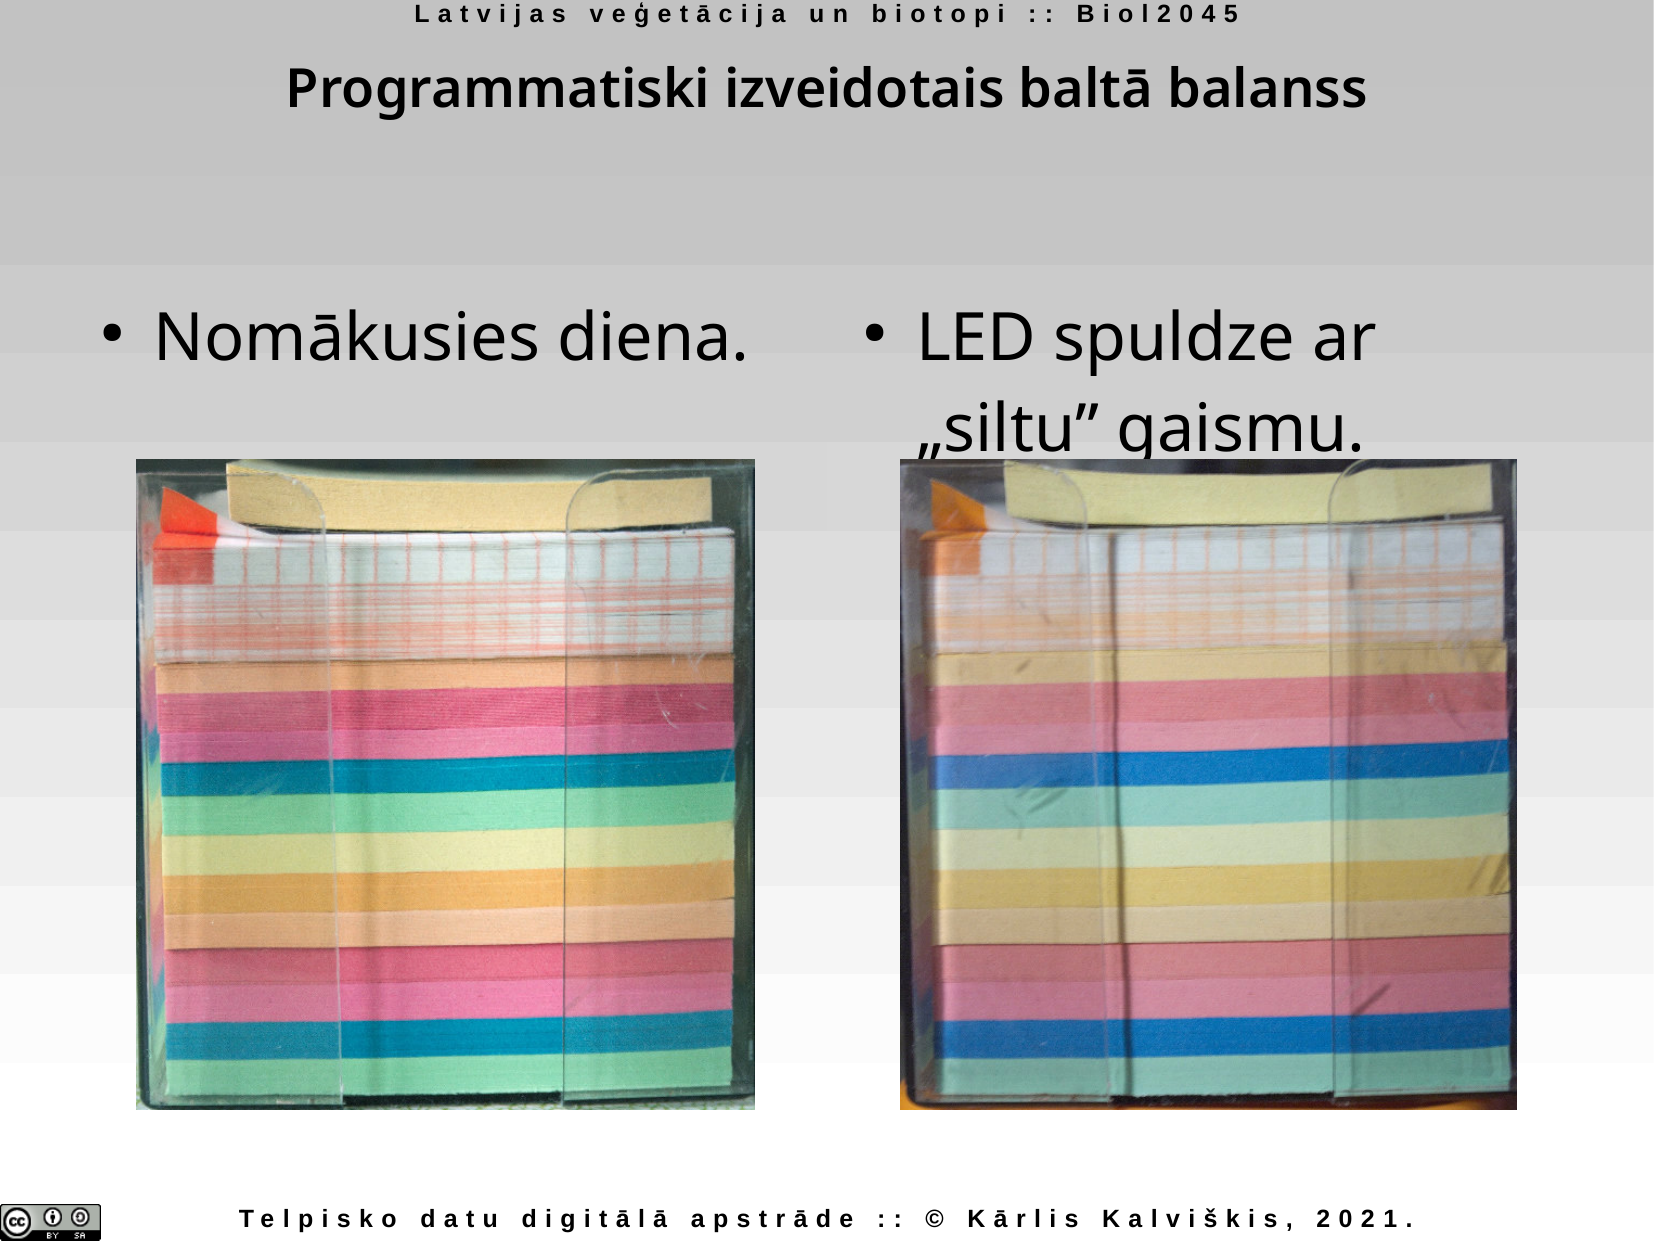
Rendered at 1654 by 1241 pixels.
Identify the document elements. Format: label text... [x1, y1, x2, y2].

picture [0, 0, 1654, 1241]
list LED spuldze ar „siltu” gaismu. [845, 289, 1572, 1113]
list Nomākusies diena. [82, 289, 809, 1113]
title Programmatiski izveidotais baltā balanss [29, 49, 1625, 315]
